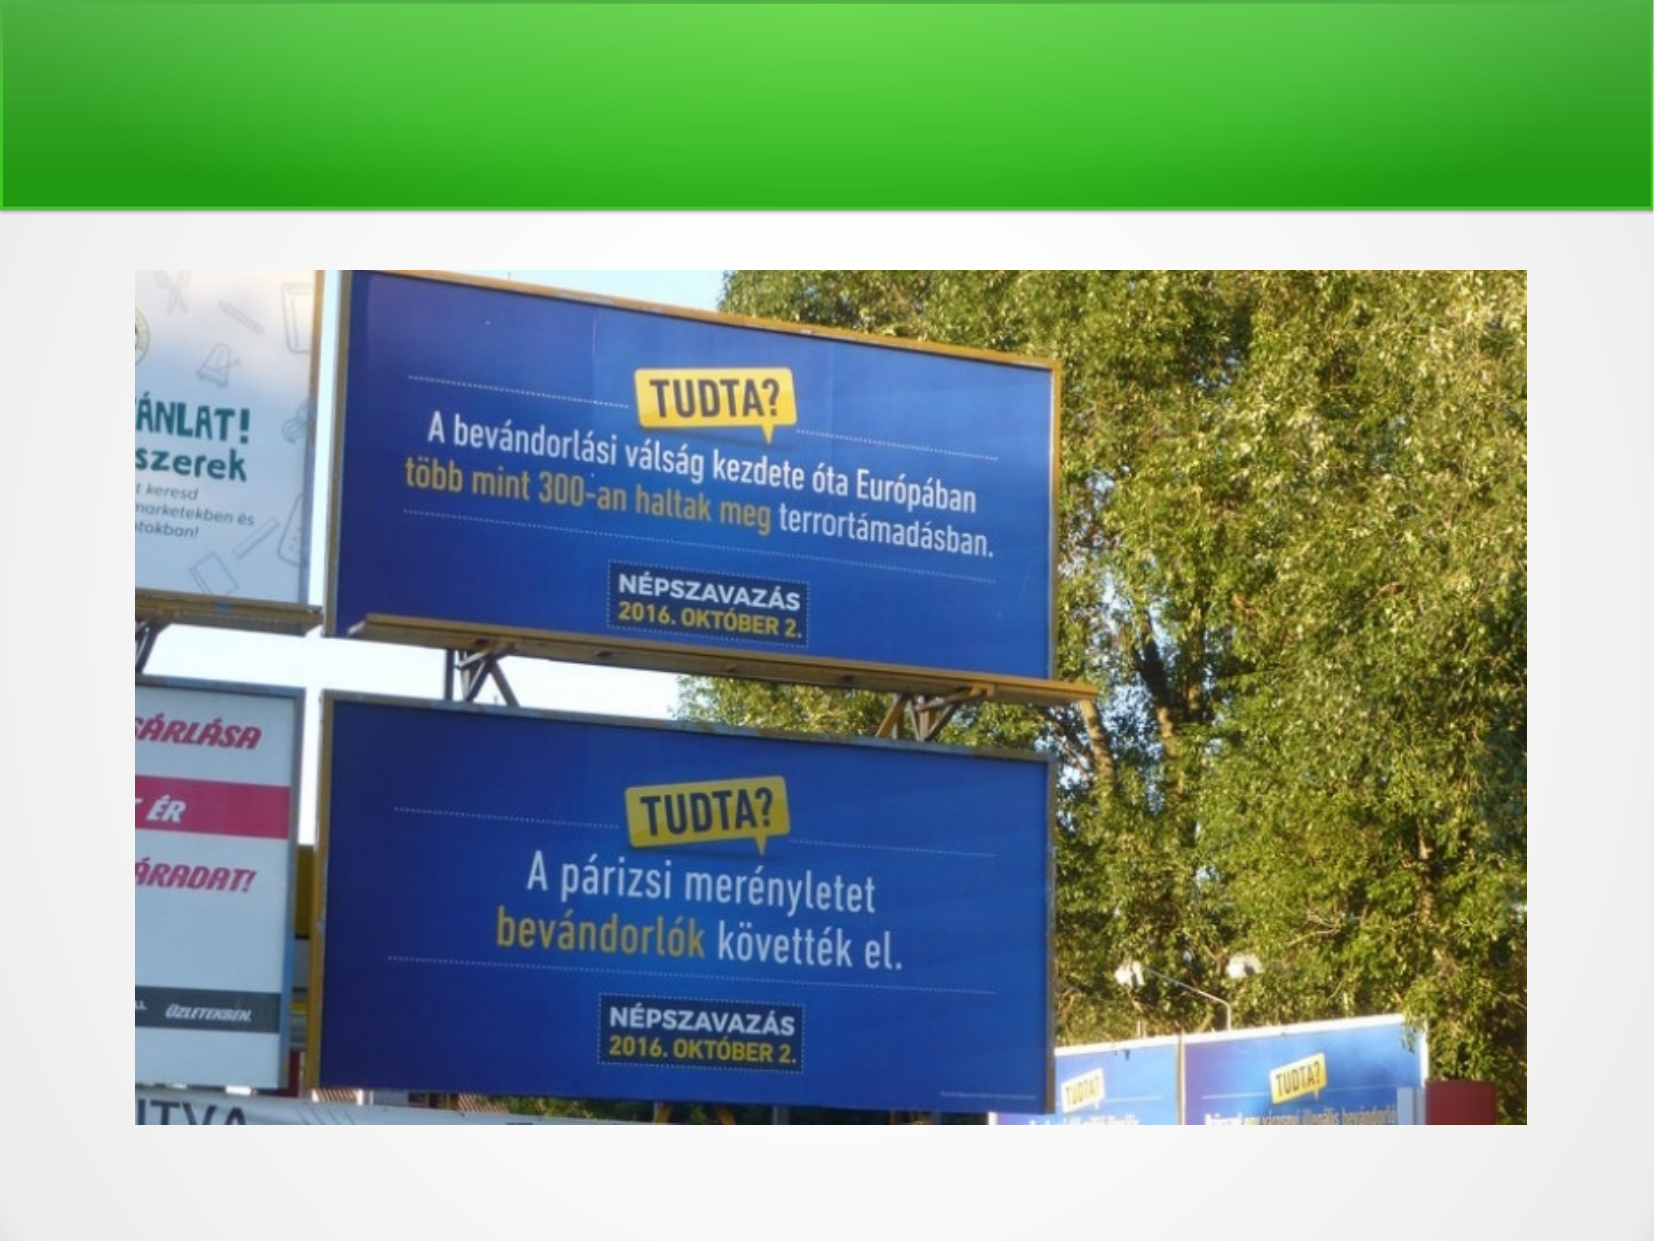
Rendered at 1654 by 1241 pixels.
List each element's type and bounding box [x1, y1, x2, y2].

picture [135, 270, 1527, 1126]
